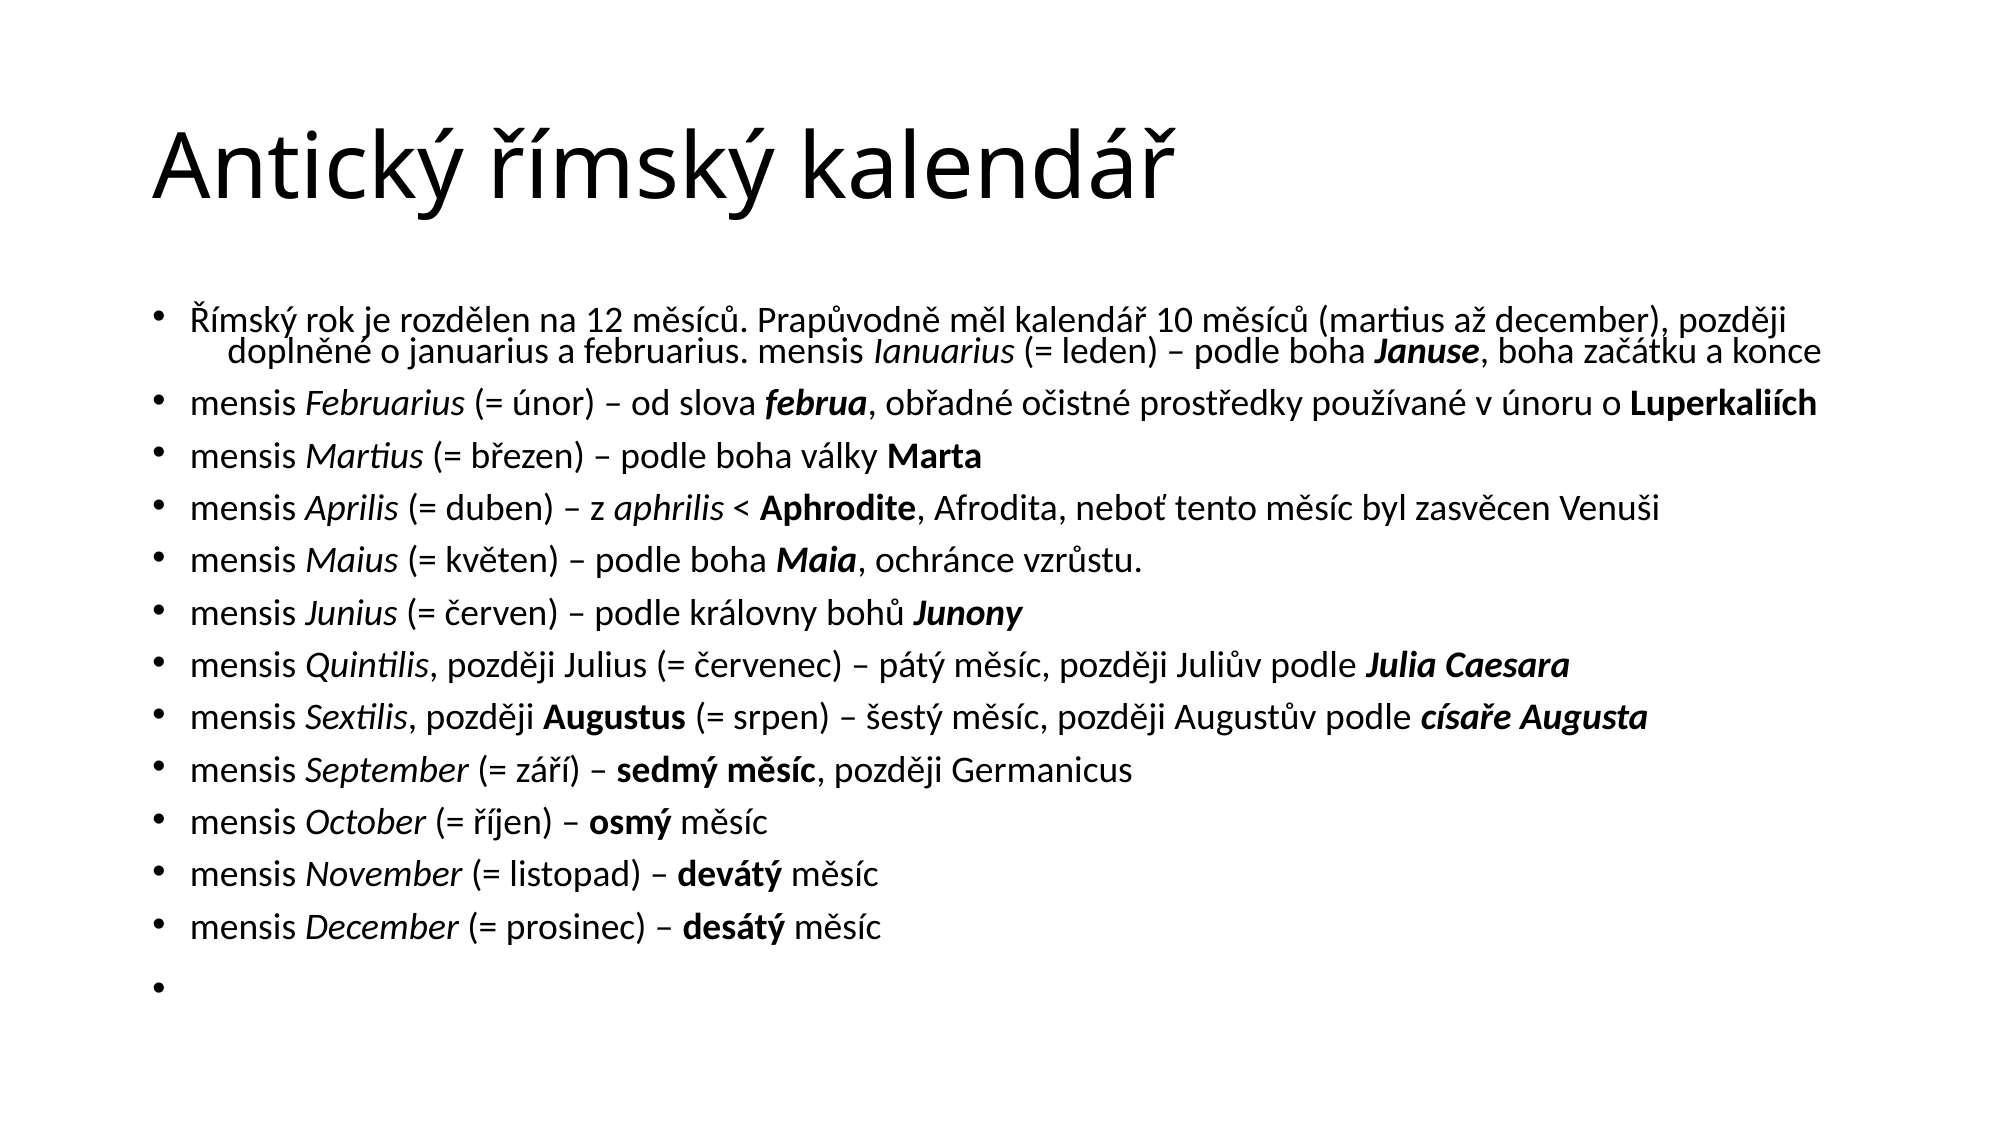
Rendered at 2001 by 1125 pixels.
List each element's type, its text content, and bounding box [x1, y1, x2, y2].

title Antický římský kalendář [137, 59, 1863, 278]
list Římský rok je rozdělen na 12 měsíců. Prapůvodně měl kalendář 10 měsíců (martius až december), později doplněné o januarius a februarius. mensis Ianuarius (= leden) – podle boha Januse, boha začátku a konce mensis Februarius (= únor) – od slova februa, obřadné očistné prostředky používané v únoru o Luperkaliích mensis Martius (= březen) – podle boha války Marta mensis Aprilis (= duben) – z aphrilis < Aphrodite, Afrodita, neboť tento měsíc byl zasvěcen Venuši mensis Maius (= květen) – podle boha Maia, ochránce vzrůstu. mensis Junius (= červen) – podle královny bohů Junony mensis Quintilis, později Julius (= červenec) – pátý měsíc, později Juliův podle Julia Caesara mensis Sextilis, později Augustus (= srpen) – šestý měsíc, později Augustův podle císaře Augusta mensis September (= září) – sedmý měsíc, později Germanicus mensis October (= říjen) – osmý měsíc mensis November (= listopad) – devátý měsíc mensis December (= prosinec) – desátý měsíc [137, 299, 1863, 1014]
